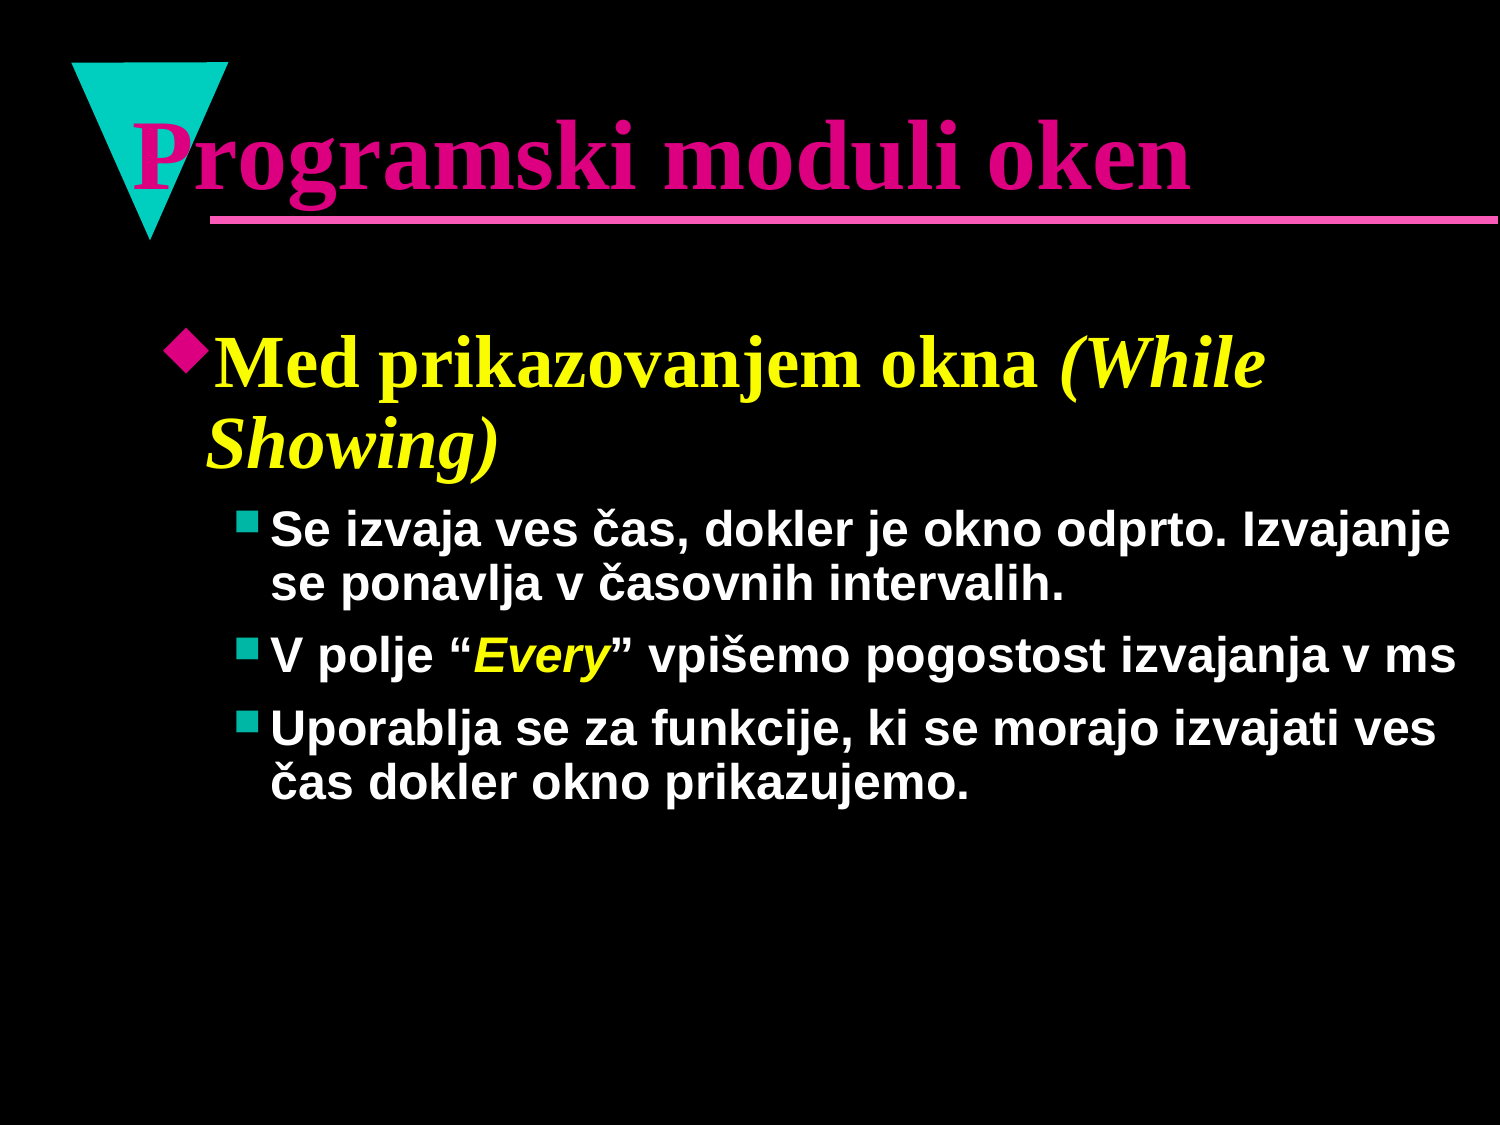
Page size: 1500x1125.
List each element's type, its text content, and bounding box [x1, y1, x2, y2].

list Med prikazovanjem okna (While Showing) Se izvaja ves čas, dokler je okno odprto. Izvajanje se ponavlja v časovnih intervalih. V polje “Every” vpišemo pogostost izvajanja v ms Uporablja se za funkcije, ki se morajo izvajati ves čas dokler okno prikazujemo. [143, 314, 1500, 990]
title Programski moduli oken [117, 63, 1500, 251]
